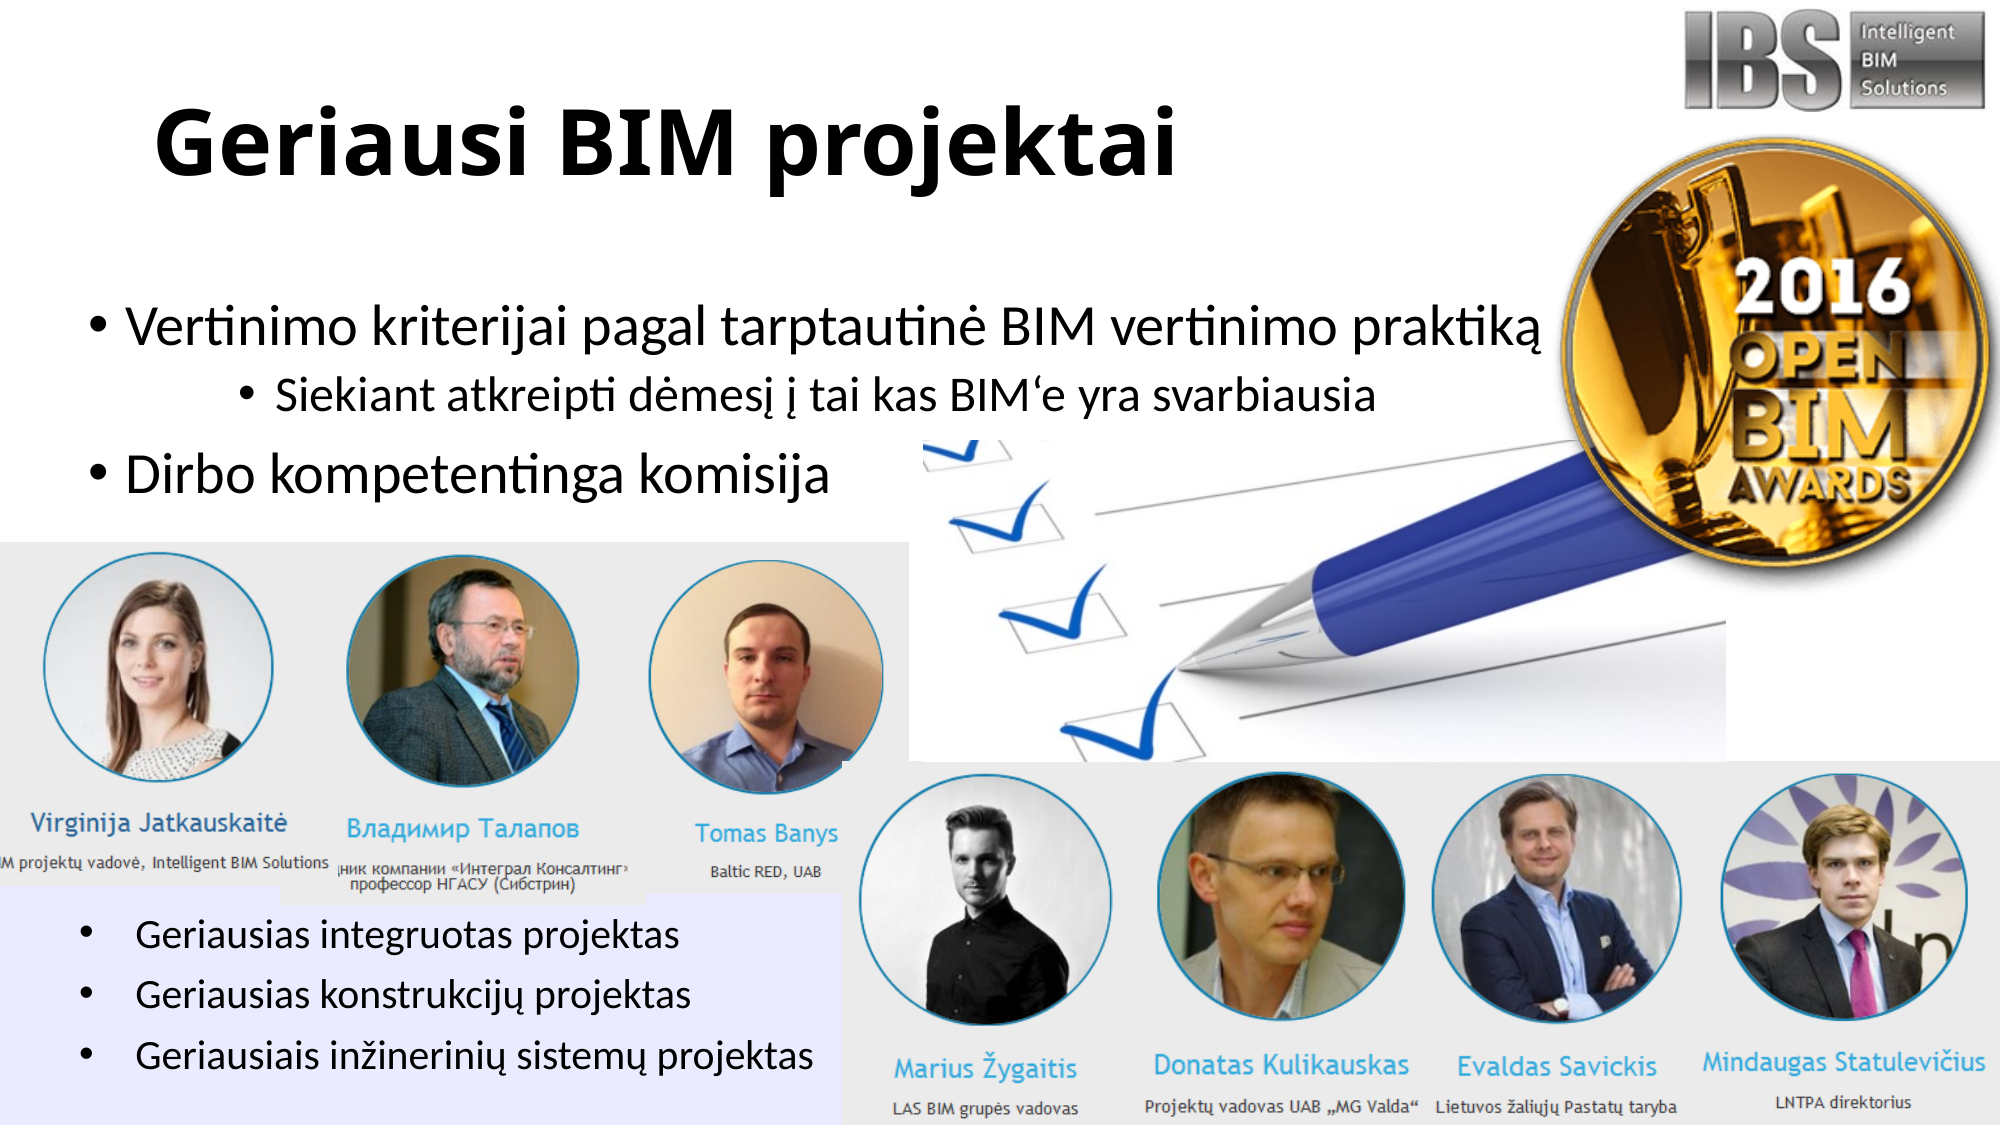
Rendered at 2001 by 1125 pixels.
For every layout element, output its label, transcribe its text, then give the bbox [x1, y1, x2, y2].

title Geriausi BIM projektai [137, 37, 1863, 255]
picture [0, 133, 2000, 1125]
picture [1682, 8, 1988, 112]
text_box [0, 886, 842, 1125]
list Vertinimo kriterijai pagal tarptautinė BIM vertinimo praktiką Siekiant atkreipti dėmesį į tai kas BIM‘e yra svarbiausia Dirbo kompetentinga komisija [73, 287, 1550, 551]
text_box Geriausias integruotas projektas Geriausias konstrukcijų projektas Geriausiais inžinerinių sistemų projektas [64, 908, 886, 1111]
